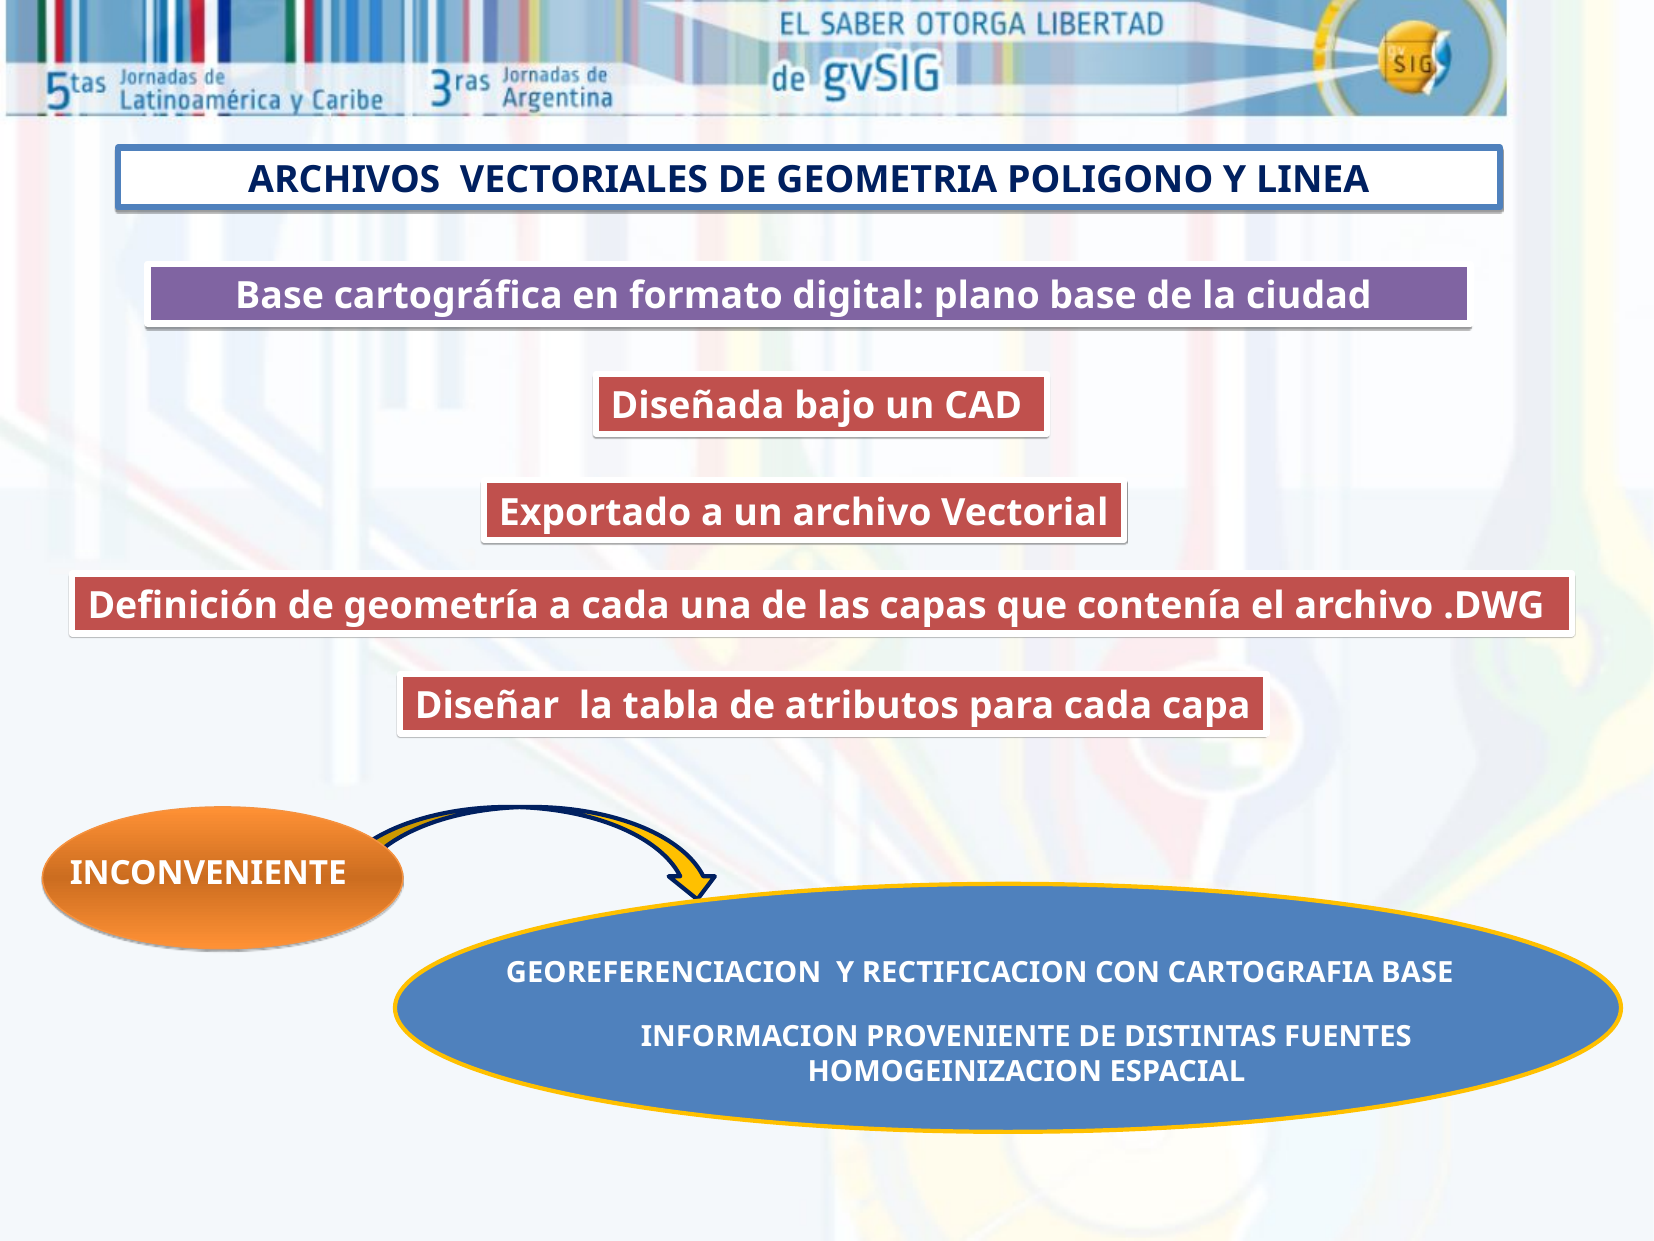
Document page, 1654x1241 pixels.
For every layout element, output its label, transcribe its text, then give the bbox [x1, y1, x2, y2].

text_box Base cartográfica en formato digital: plano base de la ciudad [147, 263, 1471, 324]
text_box [65, 806, 1622, 1079]
text_box Definición de geometría a cada una de las capas que contenía el archivo .DWG [71, 573, 1572, 634]
text_box GEOREFERENCIACION Y RECTIFICACION CON CARTOGRAFIA BASE [483, 945, 1570, 996]
picture [0, 0, 1654, 1241]
text_box Diseñar la tabla de atributos para cada capa [400, 673, 1267, 734]
text_box Diseñada bajo un CAD [595, 373, 1048, 434]
text_box INCONVENIENTE [55, 843, 416, 899]
text_box [42, 851, 395, 949]
text_box [571, 1095, 1444, 1132]
text_box ARCHIVOS VECTORIALES DE GEOMETRIA POLIGONO Y LINEA [118, 147, 1501, 208]
text_box INFORMACION PROVENIENTE DE DISTINTAS FUENTES HOMOGEINIZACION ESPACIAL [504, 1009, 1549, 1095]
text_box Exportado a un archivo Vectorial [484, 480, 1125, 541]
